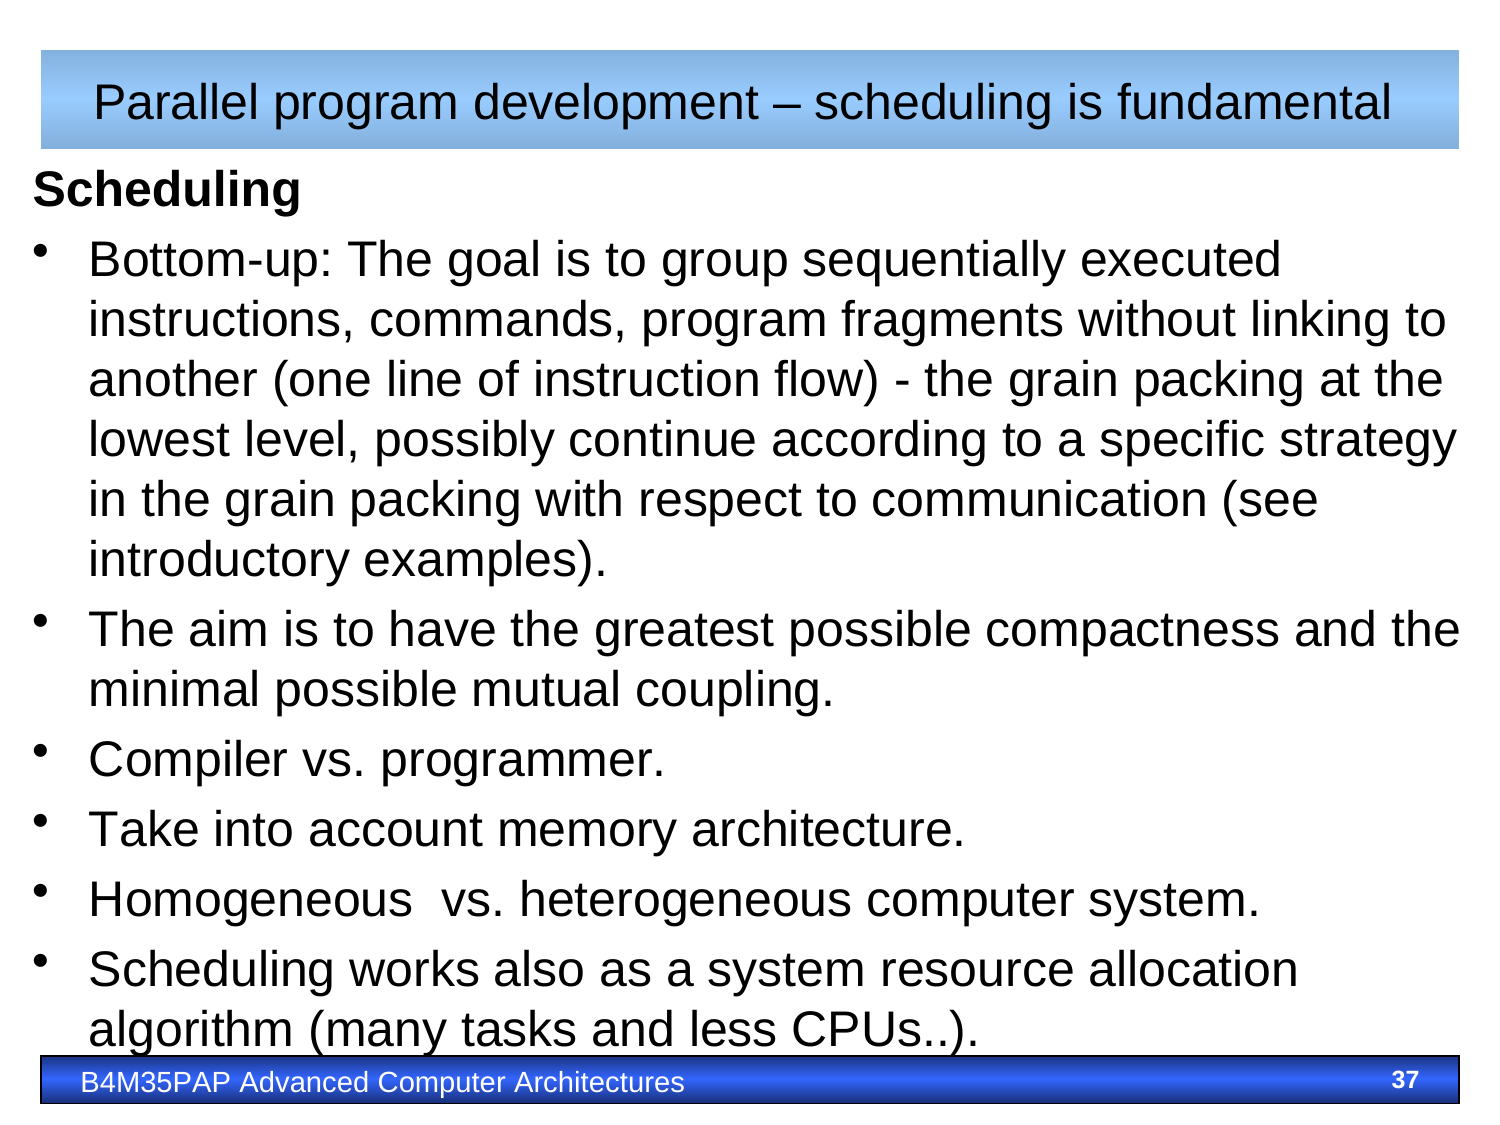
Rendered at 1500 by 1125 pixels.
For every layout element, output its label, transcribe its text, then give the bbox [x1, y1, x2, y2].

list Scheduling Bottom-up: The goal is to group sequentially executed instructions, commands, program fragments without linking to another (one line of instruction flow) - the grain packing at the lowest level, possibly continue according to a specific strategy in the grain packing with respect to communication (see introductory examples). The aim is to have the greatest possible compactness and the minimal possible mutual coupling. Compiler vs. programmer. Take into account memory architecture. Homogeneous vs. heterogeneous computer system. Scheduling works also as a system resource allocation algorithm (many tasks and less CPUs..). [17, 148, 1500, 1000]
title Parallel program development – scheduling is fundamental [41, 50, 1459, 148]
